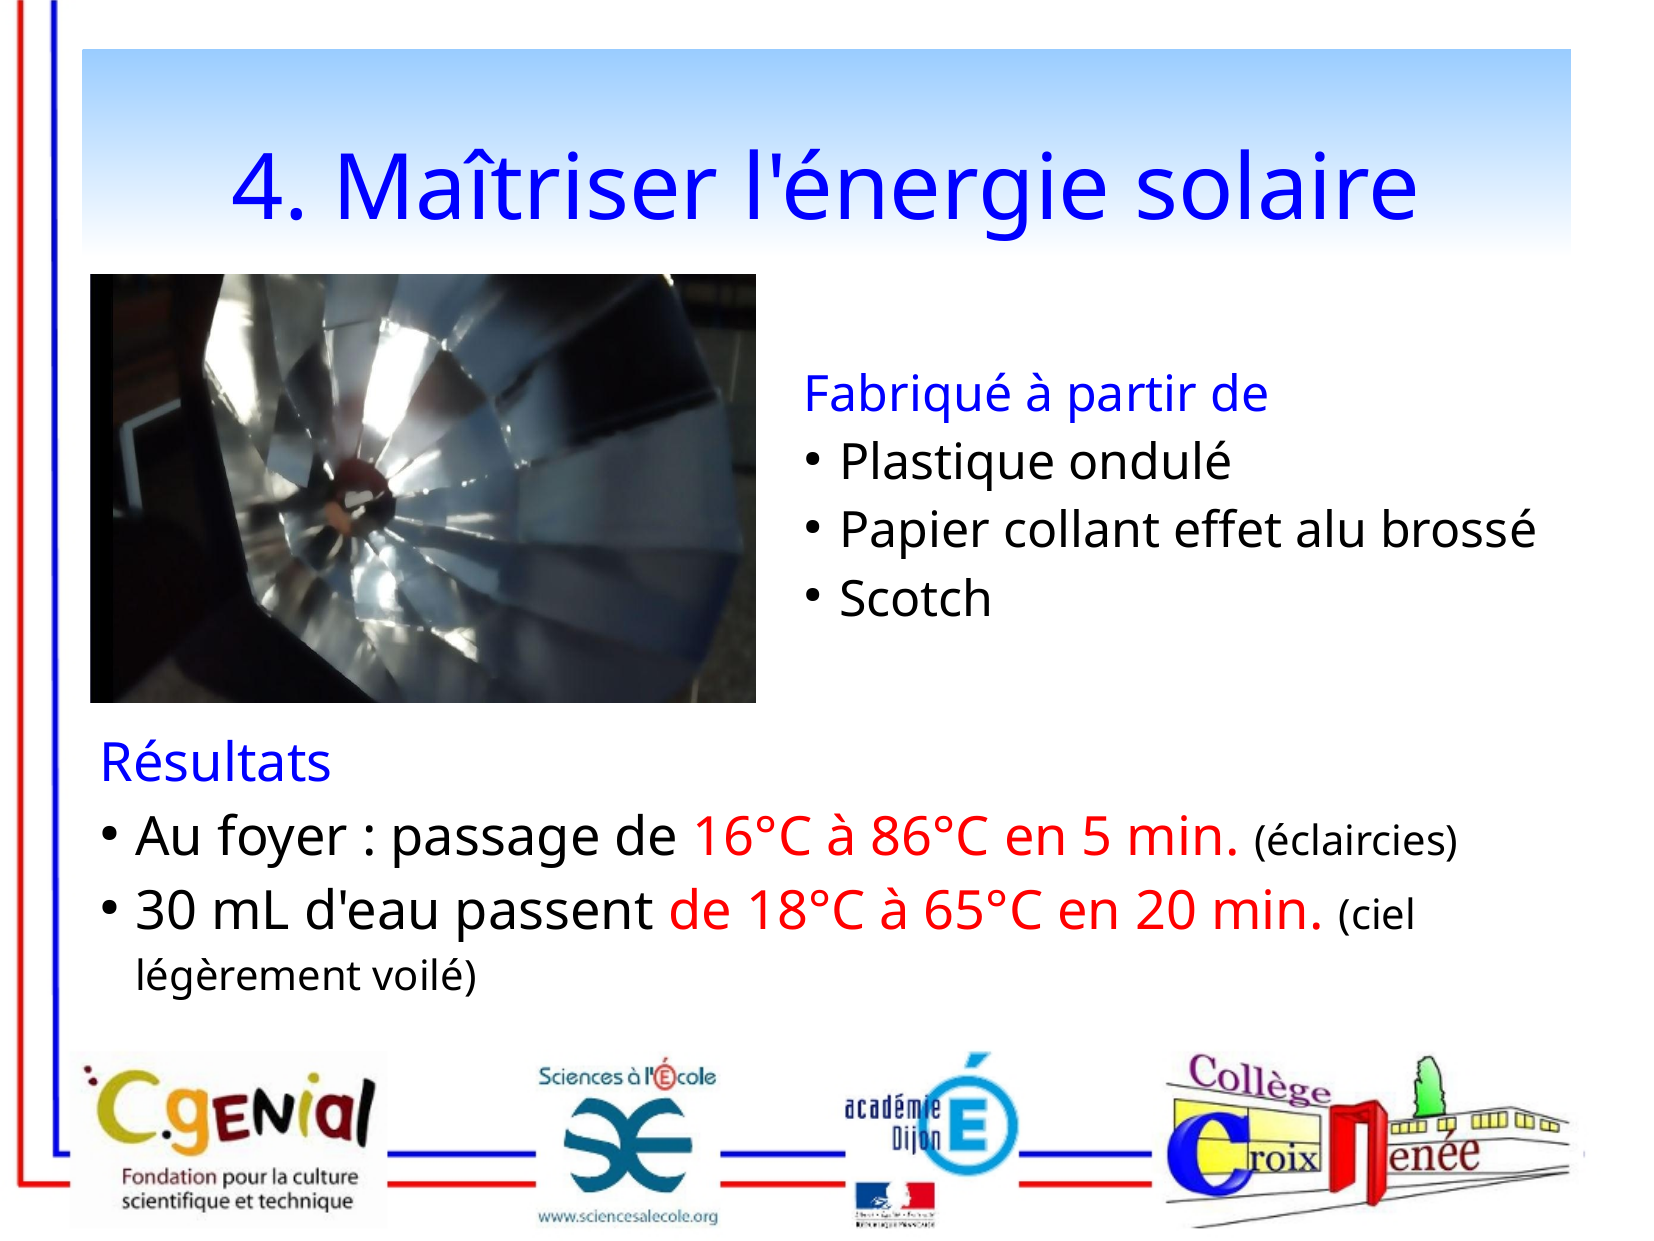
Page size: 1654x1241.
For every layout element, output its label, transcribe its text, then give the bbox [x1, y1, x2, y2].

title 4. Maîtriser l'énergie solaire [82, 49, 1571, 257]
picture [0, 0, 1654, 1241]
text_box Résultats Au foyer : passage de 16°C à 86°C en 5 min. (éclaircies) 30 mL d'eau passent de 18°C à 65°C en 20 min. (ciel légèrement voilé) [85, 716, 1539, 1051]
text_box Fabriqué à partir de Plastique ondulé Papier collant effet alu brossé Scotch [789, 350, 1607, 667]
